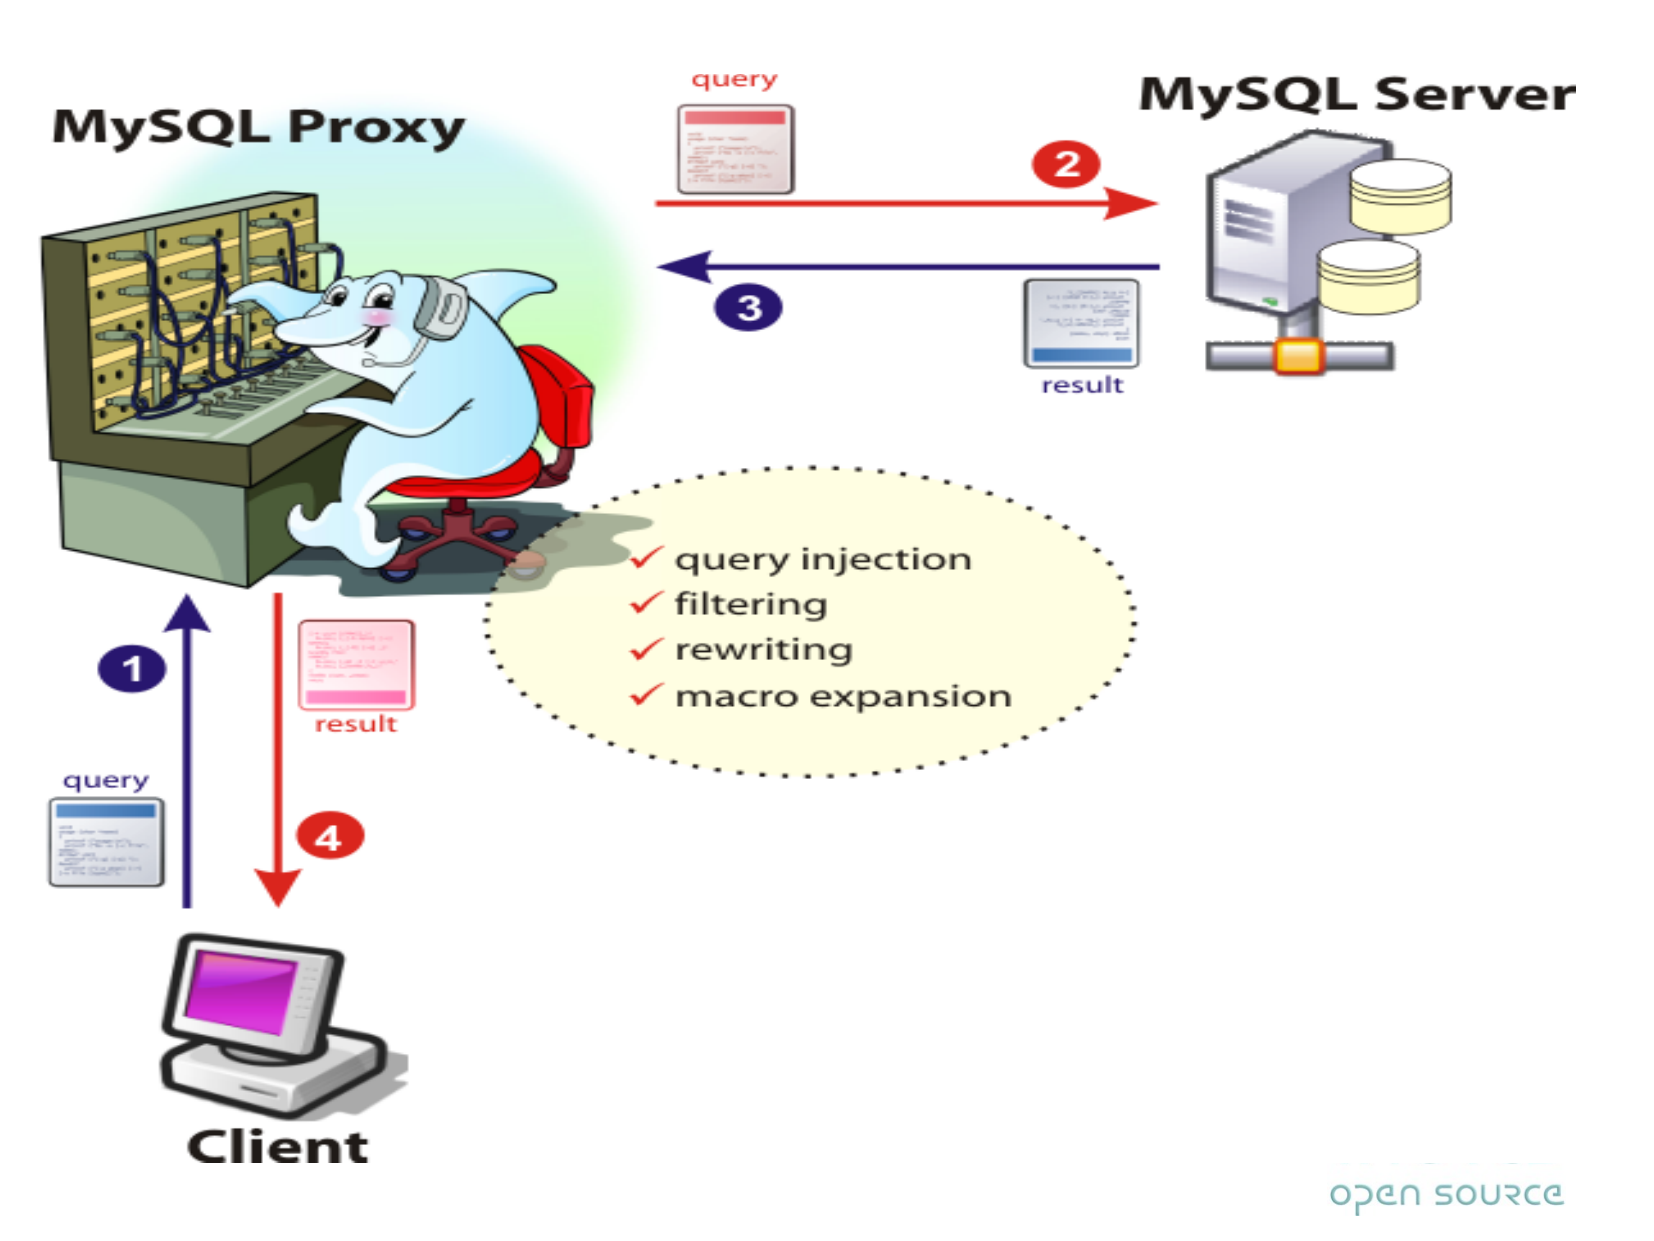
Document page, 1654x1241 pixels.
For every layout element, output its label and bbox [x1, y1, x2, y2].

picture [37, 74, 1576, 1216]
